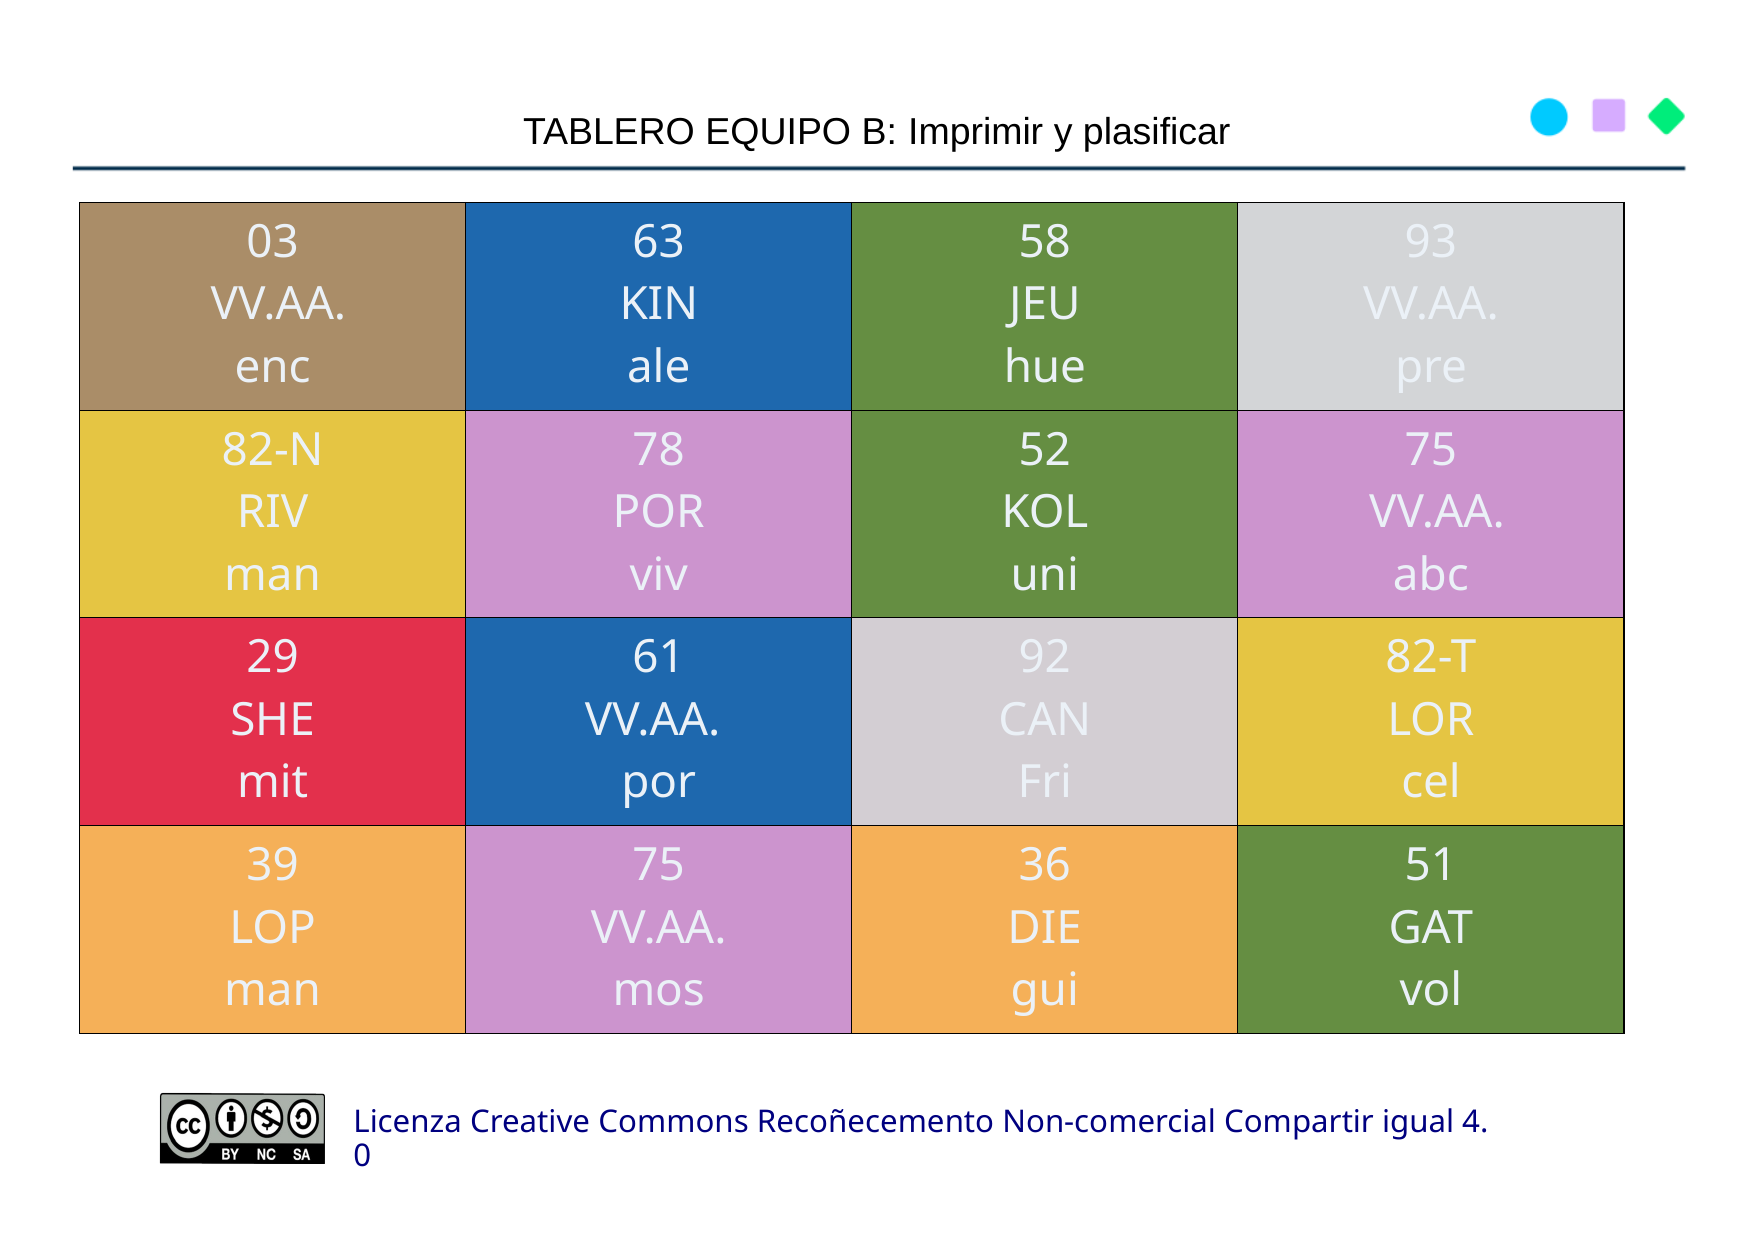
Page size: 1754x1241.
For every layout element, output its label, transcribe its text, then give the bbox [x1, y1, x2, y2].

table_cell 29 SHE mit [80, 618, 465, 825]
table_cell 51 GAT vol [1238, 826, 1623, 1033]
picture [159, 1092, 325, 1164]
table_cell 82-N RIV man [80, 411, 465, 617]
table_cell 78 POR viv [466, 411, 851, 617]
text_box Licenza Creative Commons Recoñecemento Non-comercial Compartir igual 4.0 [338, 1072, 1506, 1170]
table_cell 82-T LOR cel [1238, 618, 1623, 825]
table_header 58 JEU hue [852, 203, 1237, 410]
table_cell 92 CAN Fri [852, 618, 1237, 825]
table_cell 36 DIE gui [852, 826, 1237, 1033]
table_cell 75 VV.AA. mos [466, 826, 851, 1033]
table_header 63 KIN ale [466, 203, 851, 410]
picture [59, 70, 1695, 194]
table_header 93 VV.AA. pre [1238, 203, 1623, 410]
table_cell 61 VV.AA. por [466, 618, 851, 825]
table_cell 75 VV.AA. abc [1238, 411, 1623, 617]
table_header 03 VV.AA. enc [80, 203, 465, 410]
table_cell 52 KOL uni [852, 411, 1237, 617]
table_cell 39 LOP man [80, 826, 465, 1033]
